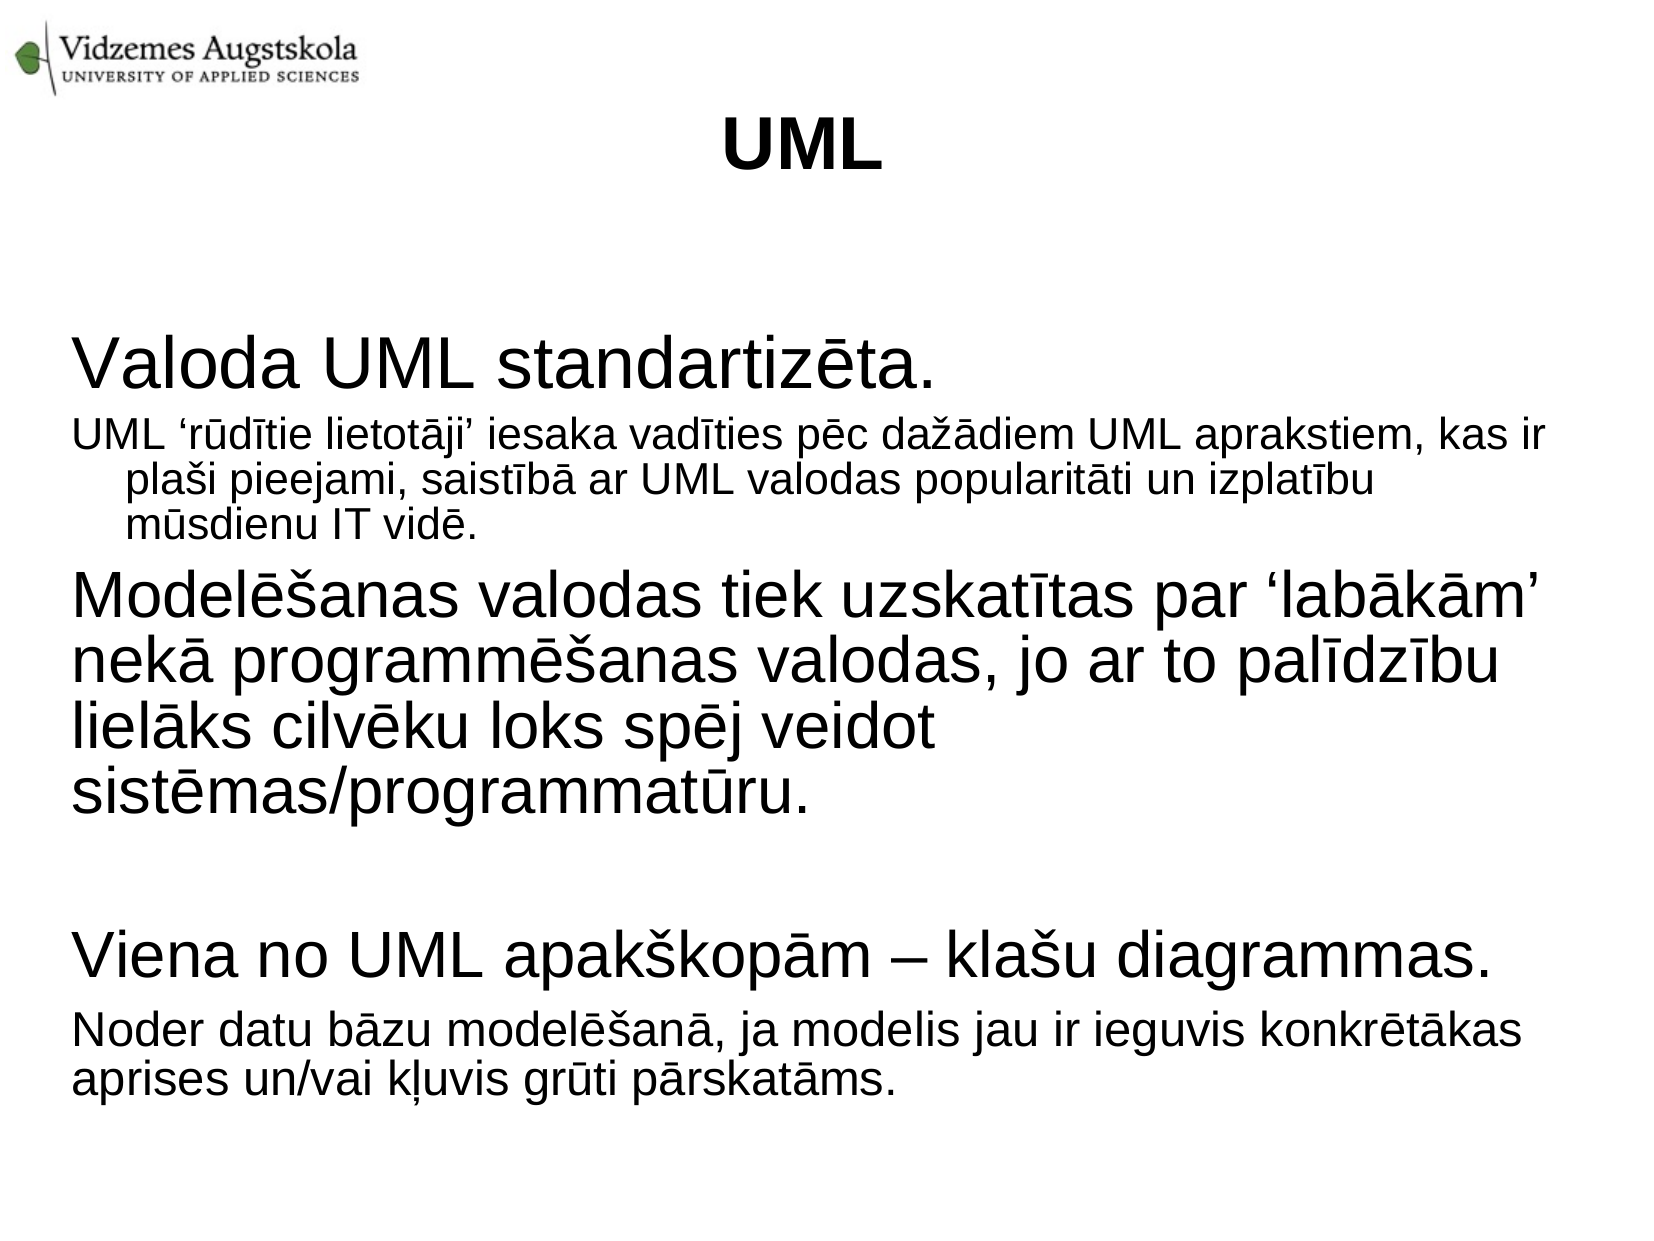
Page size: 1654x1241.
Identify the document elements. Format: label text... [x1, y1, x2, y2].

title UML [94, 96, 1512, 195]
list Valoda UML standartizēta. UML ‘rūdītie lietotāji’ iesaka vadīties pēc dažādiem UML aprakstiem, kas ir plaši pieejami, saistībā ar UML valodas popularitāti un izplatību mūsdienu IT vidē. Modelēšanas valodas tiek uzskatītas par ‘labākām’ nekā programmēšanas valodas, jo ar to palīdzību lielāks cilvēku loks spēj veidot sistēmas/programmatūru. Viena no UML apakškopām – klašu diagrammas. Noder datu bāzu modelēšanā, ja modelis jau ir ieguvis konkrētākas aprises un/vai kļuvis grūti pārskatāms. [71, 236, 1570, 1107]
picture [5, 2, 368, 113]
